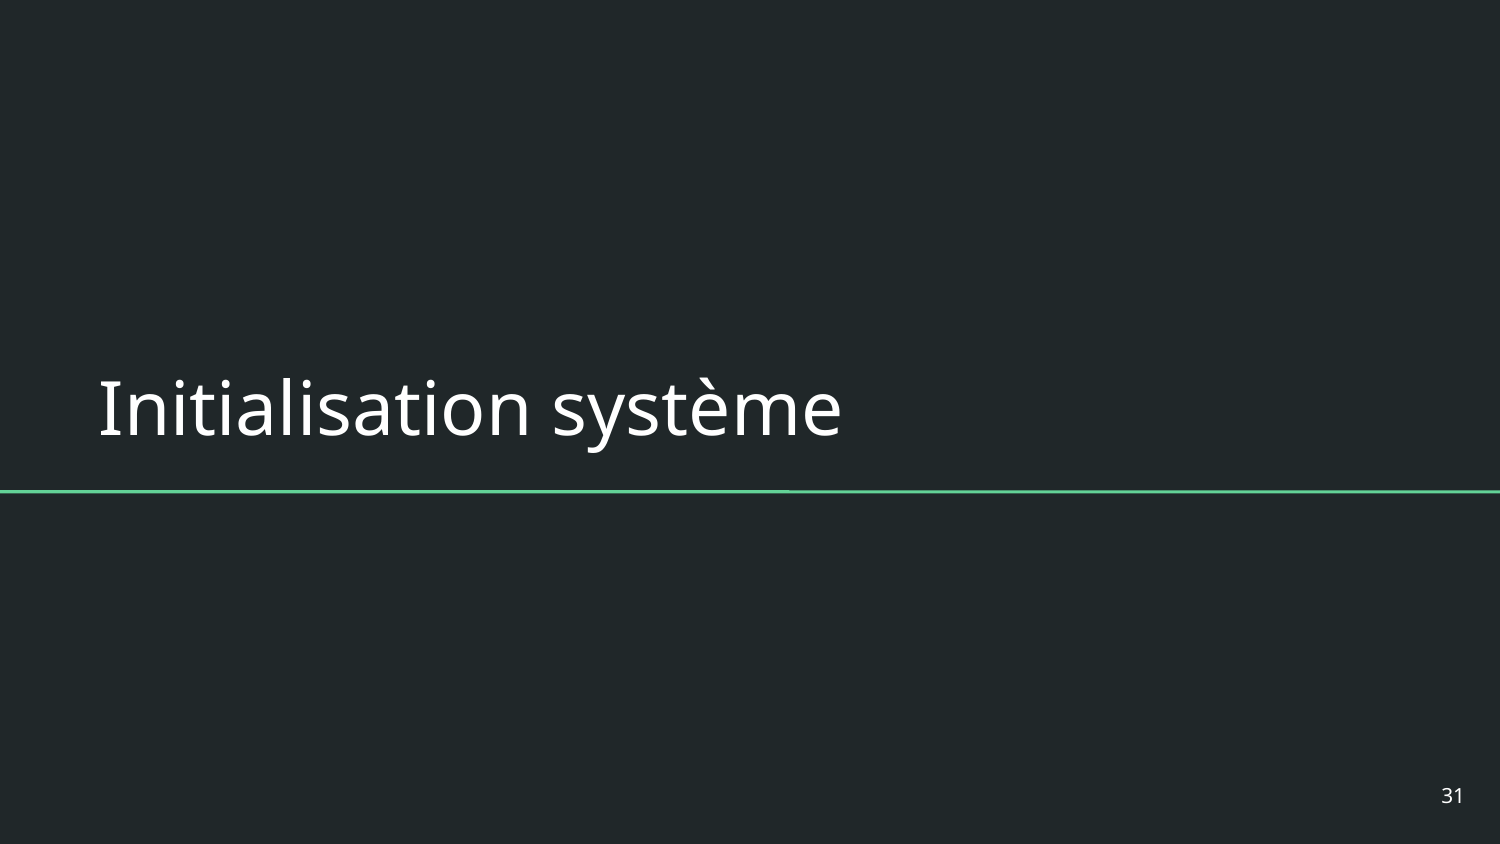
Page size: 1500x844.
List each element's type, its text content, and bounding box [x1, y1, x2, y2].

slide_number <numéro> [1389, 764, 1480, 830]
title Initialisation système [83, 337, 1417, 466]
